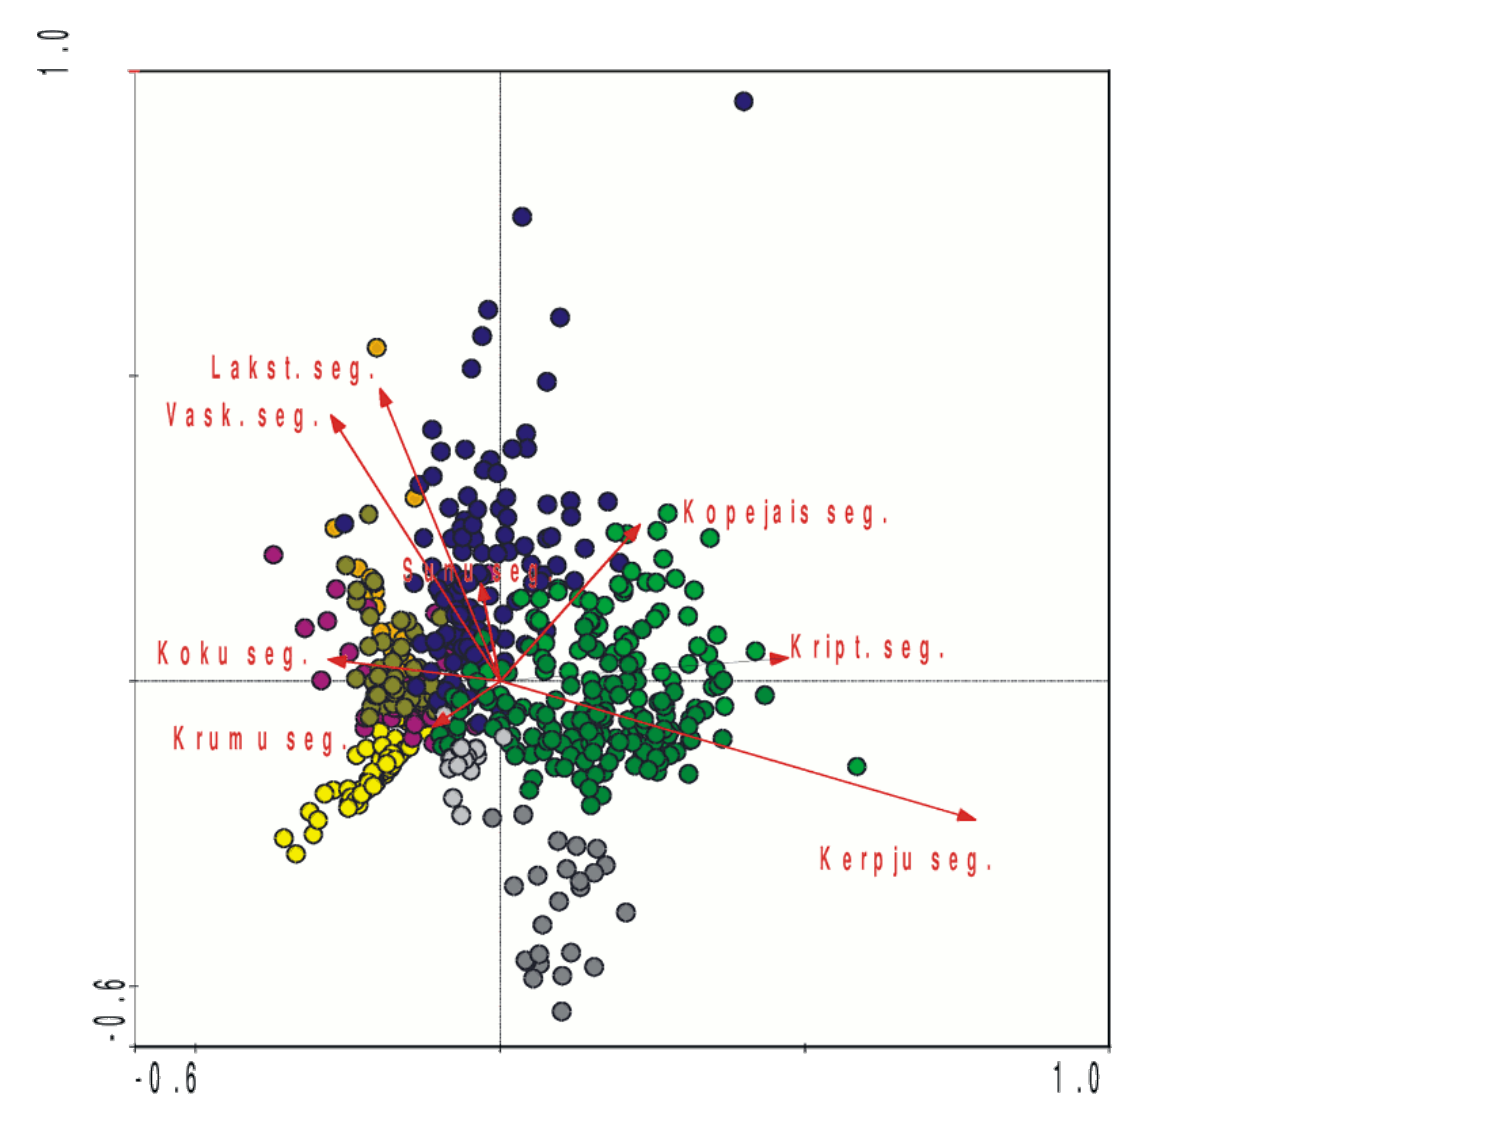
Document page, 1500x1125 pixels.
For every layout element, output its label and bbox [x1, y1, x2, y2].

picture [37, 30, 1112, 1094]
